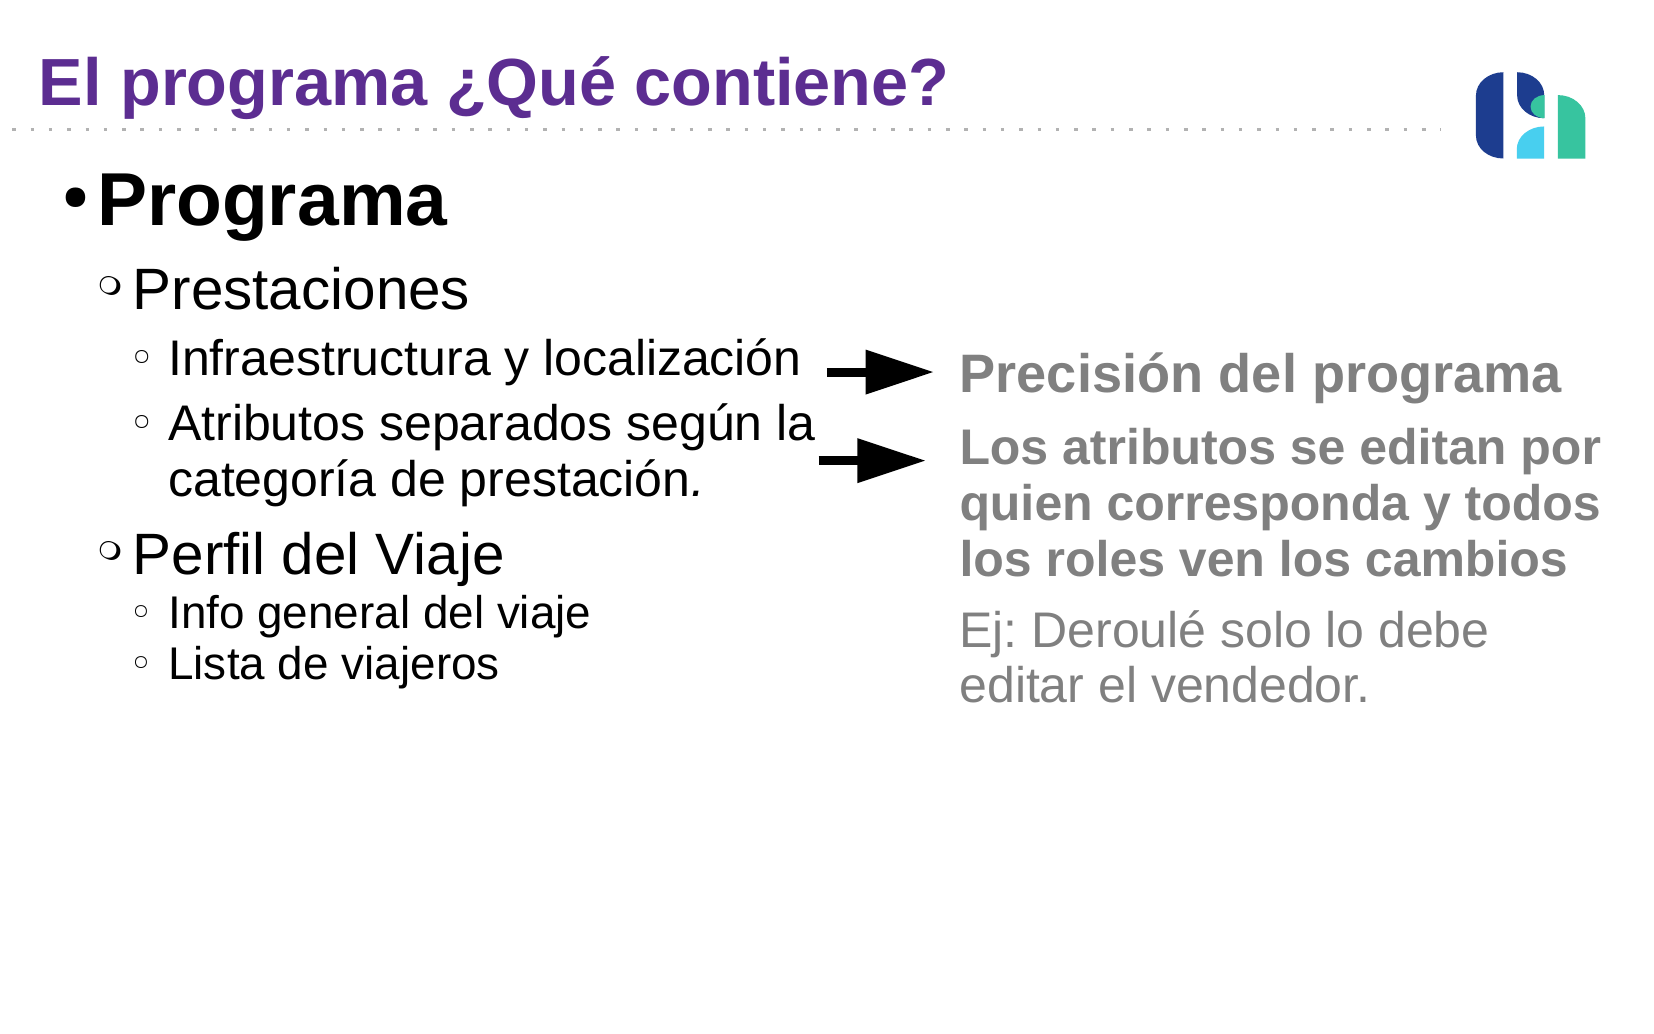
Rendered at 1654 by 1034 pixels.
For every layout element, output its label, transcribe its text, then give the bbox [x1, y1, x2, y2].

text_box El programa ¿Qué contiene? [38, 45, 1607, 120]
picture [1475, 72, 1586, 159]
text_box Programa Prestaciones Infraestructura y localización Atributos separados según la categoría de prestación. Perfil del Viaje Info general del viaje Lista de viajeros [47, 150, 981, 697]
text_box Precisión del programa Los atributos se editan por quien corresponda y todos los roles ven los cambios Ej: Deroulé solo lo debe editar el vendedor. [944, 336, 1642, 922]
